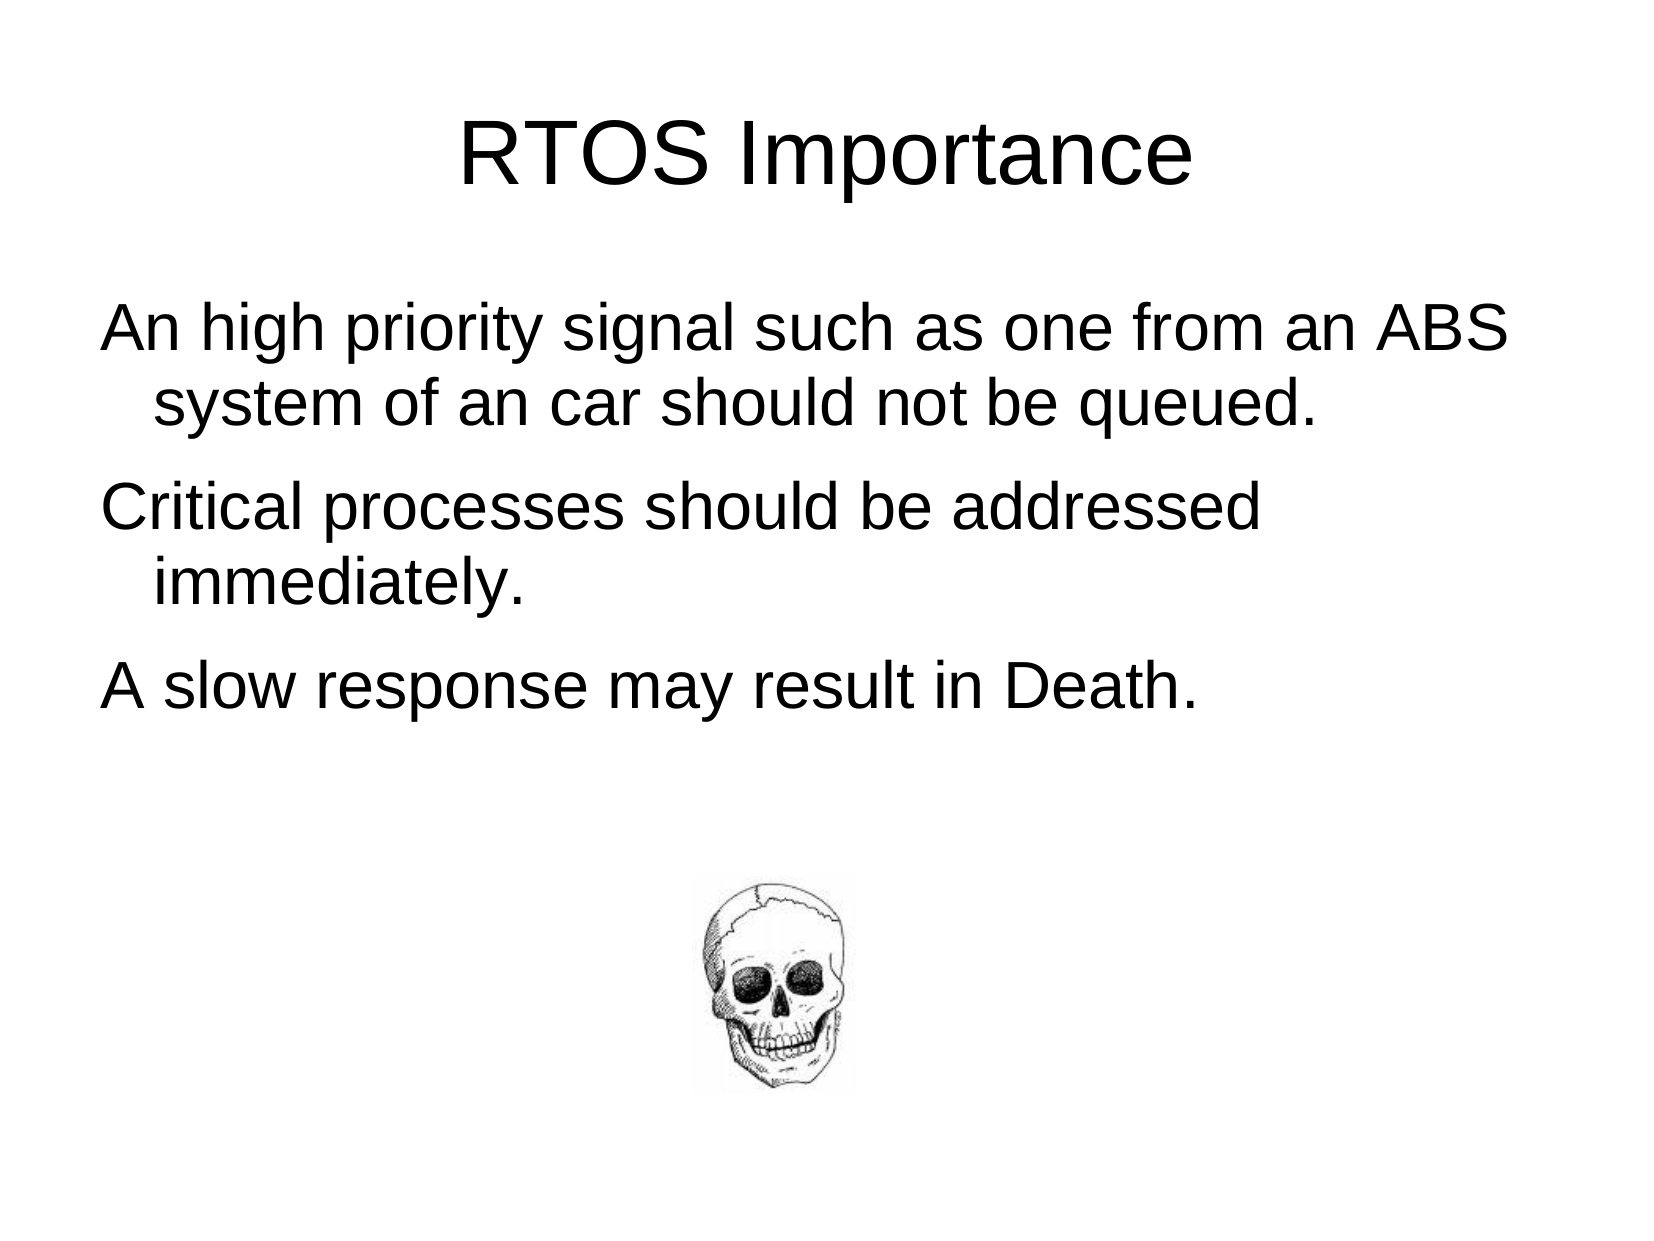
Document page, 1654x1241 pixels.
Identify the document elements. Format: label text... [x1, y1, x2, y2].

picture [692, 876, 857, 1093]
title RTOS Importance [82, 49, 1571, 257]
list An high priority signal such as one from an ABS system of an car should not be queued. Critical processes should be addressed immediately. A slow response may result in Death. [82, 290, 1571, 1109]
